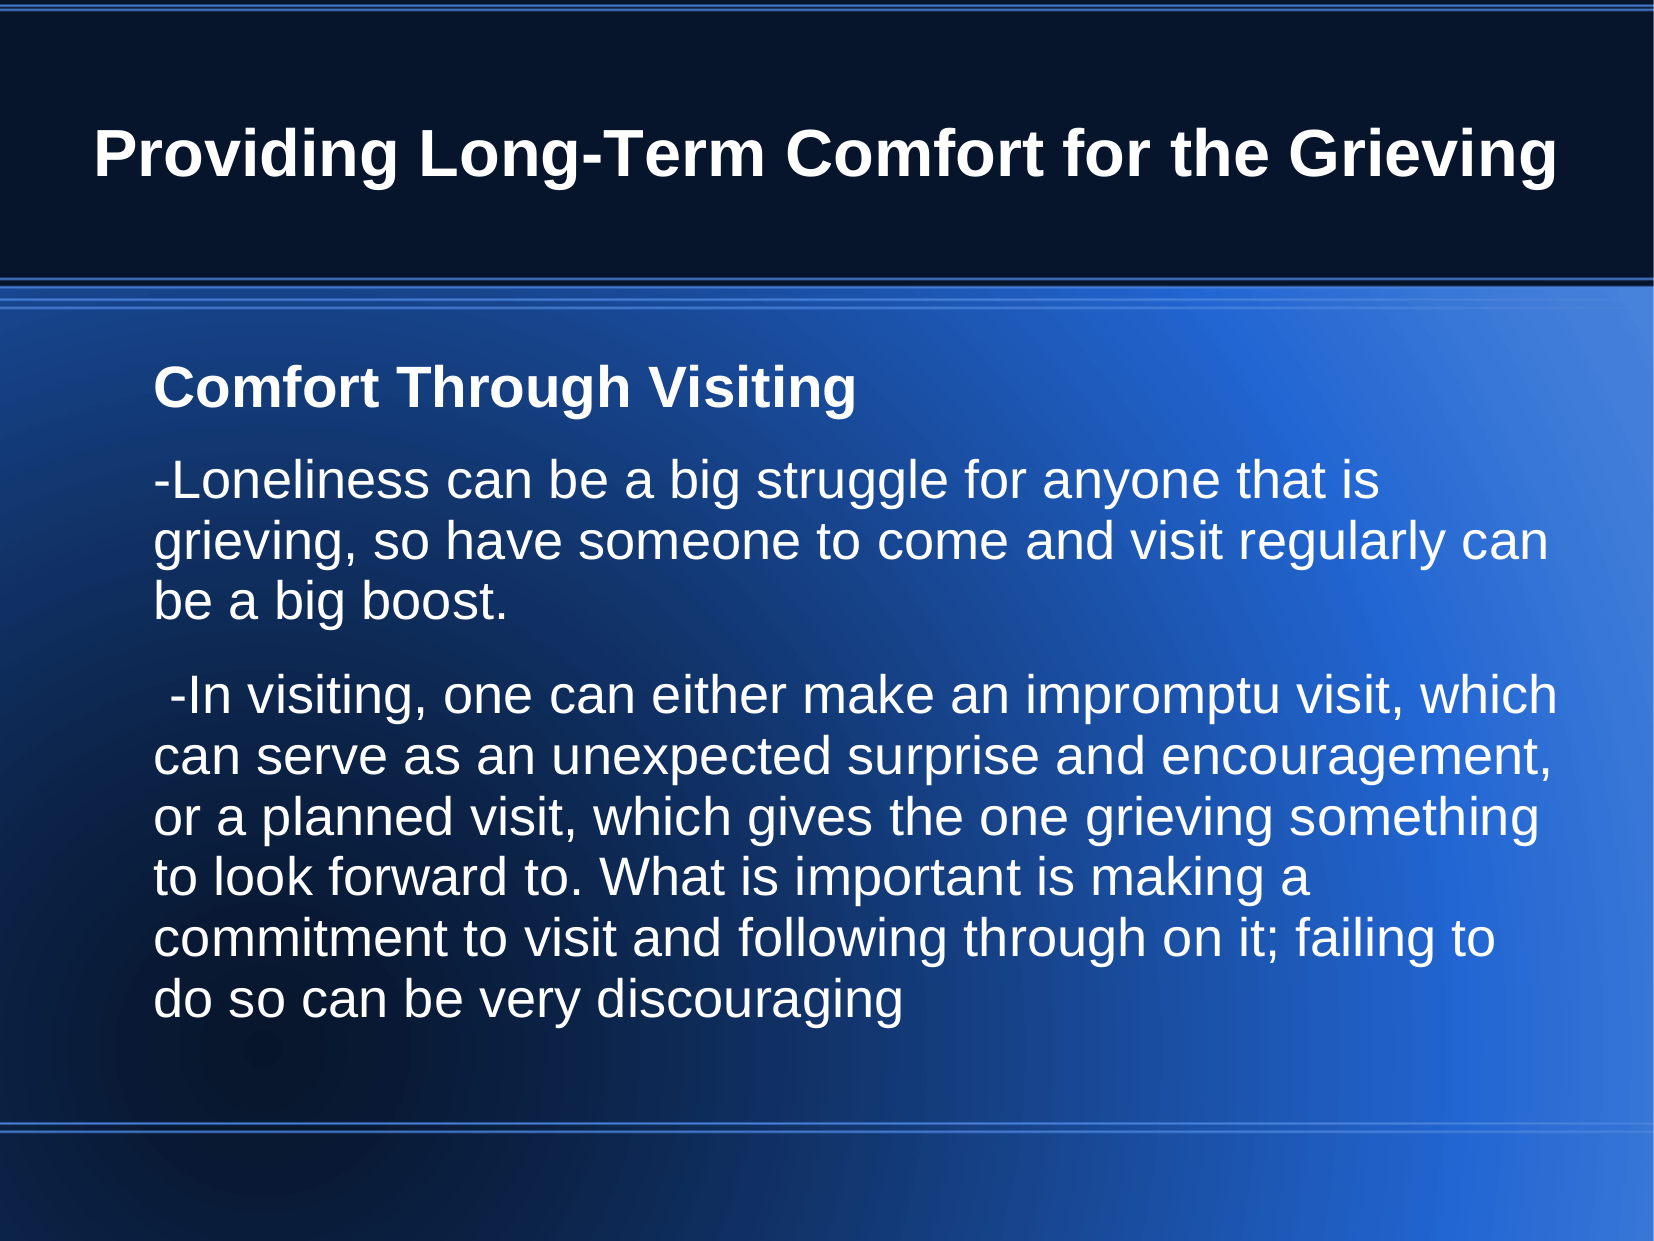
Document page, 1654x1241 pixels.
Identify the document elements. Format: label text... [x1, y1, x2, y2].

picture [0, 0, 1654, 1241]
list Comfort Through Visiting -Loneliness can be a big struggle for anyone that is grieving, so have someone to come and visit regularly can be a big boost. -In visiting, one can either make an impromptu visit, which can serve as an unexpected surprise and encouragement, or a planned visit, which gives the one grieving something to look forward to. What is important is making a commitment to visit and following through on it; failing to do so can be very discouraging [82, 355, 1571, 1122]
title Providing Long-Term Comfort for the Grieving [82, 49, 1571, 257]
